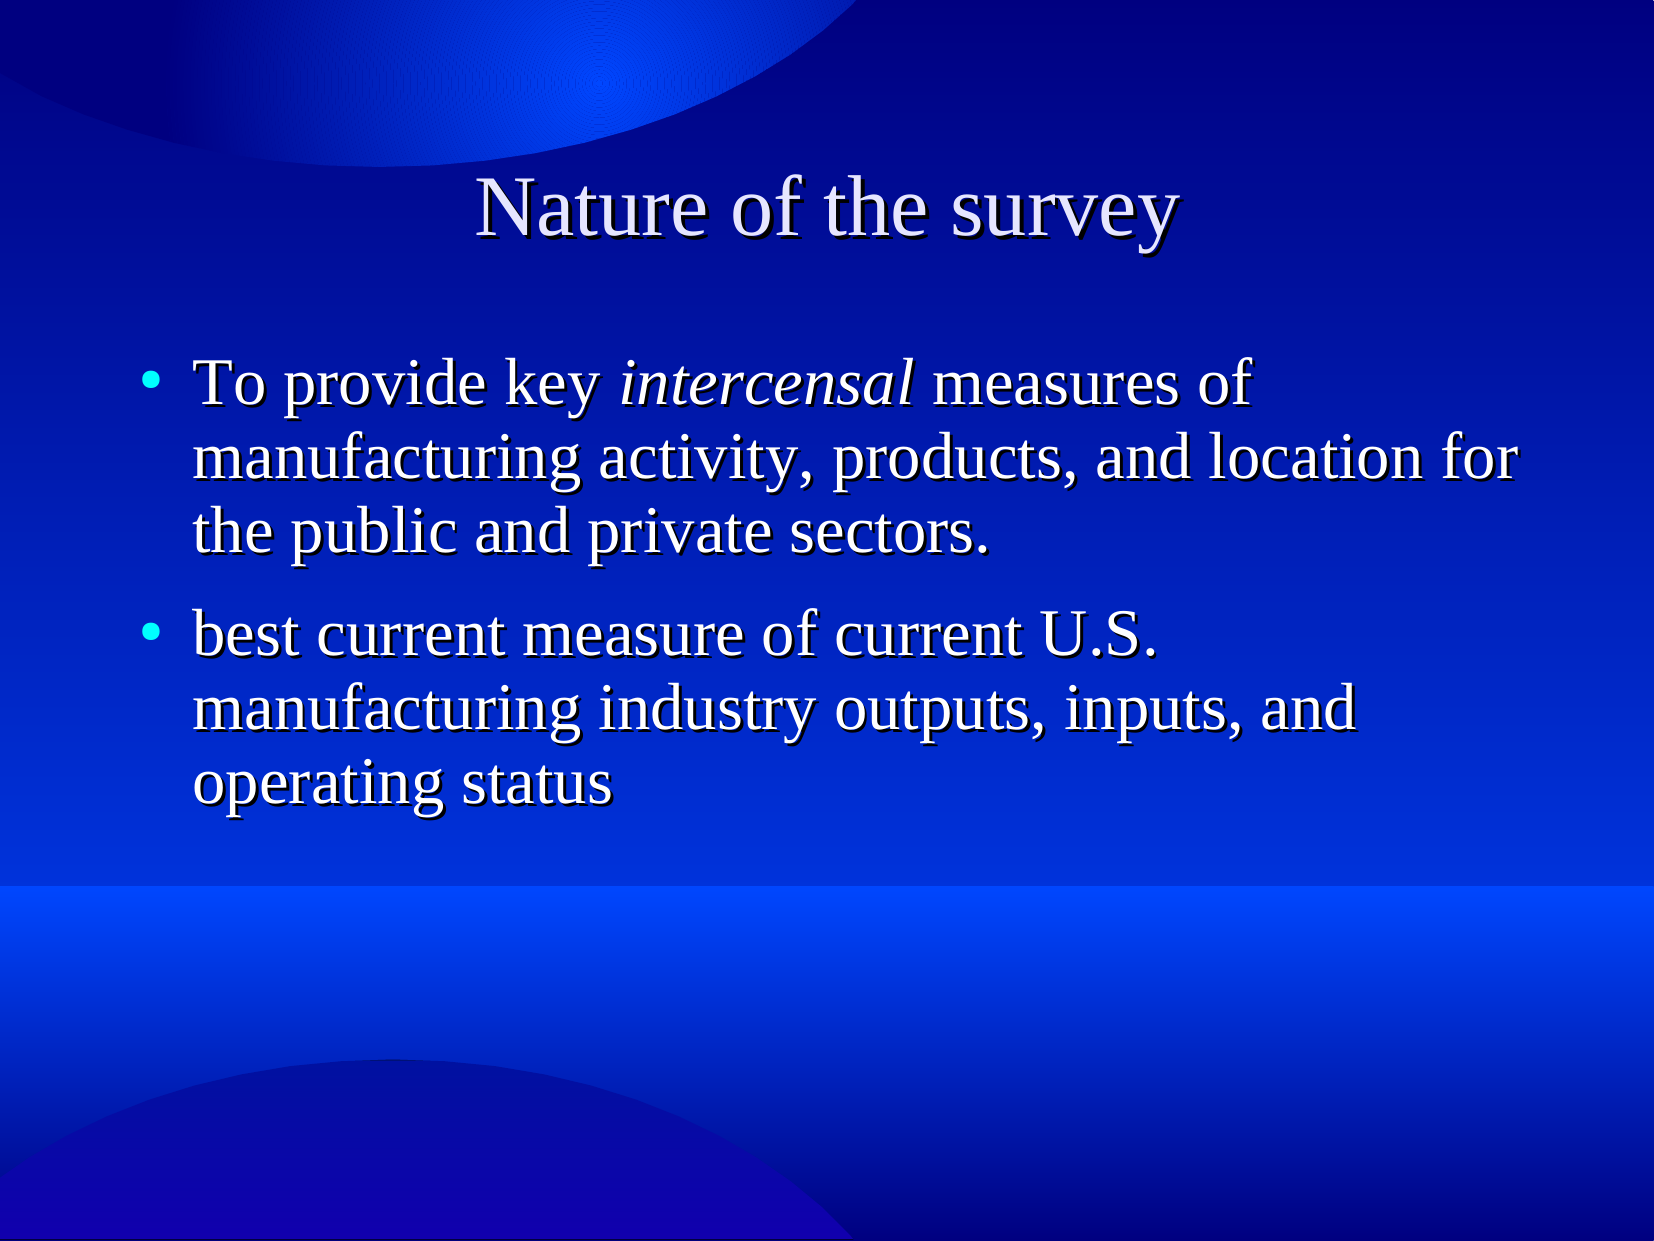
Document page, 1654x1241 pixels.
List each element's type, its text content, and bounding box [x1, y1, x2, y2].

title Nature of the survey [121, 102, 1534, 310]
list To provide key intercensal measures of manufacturing activity, products, and location for the public and private sectors. best current measure of current U.S. manufacturing industry outputs, inputs, and operating status [121, 344, 1534, 1241]
